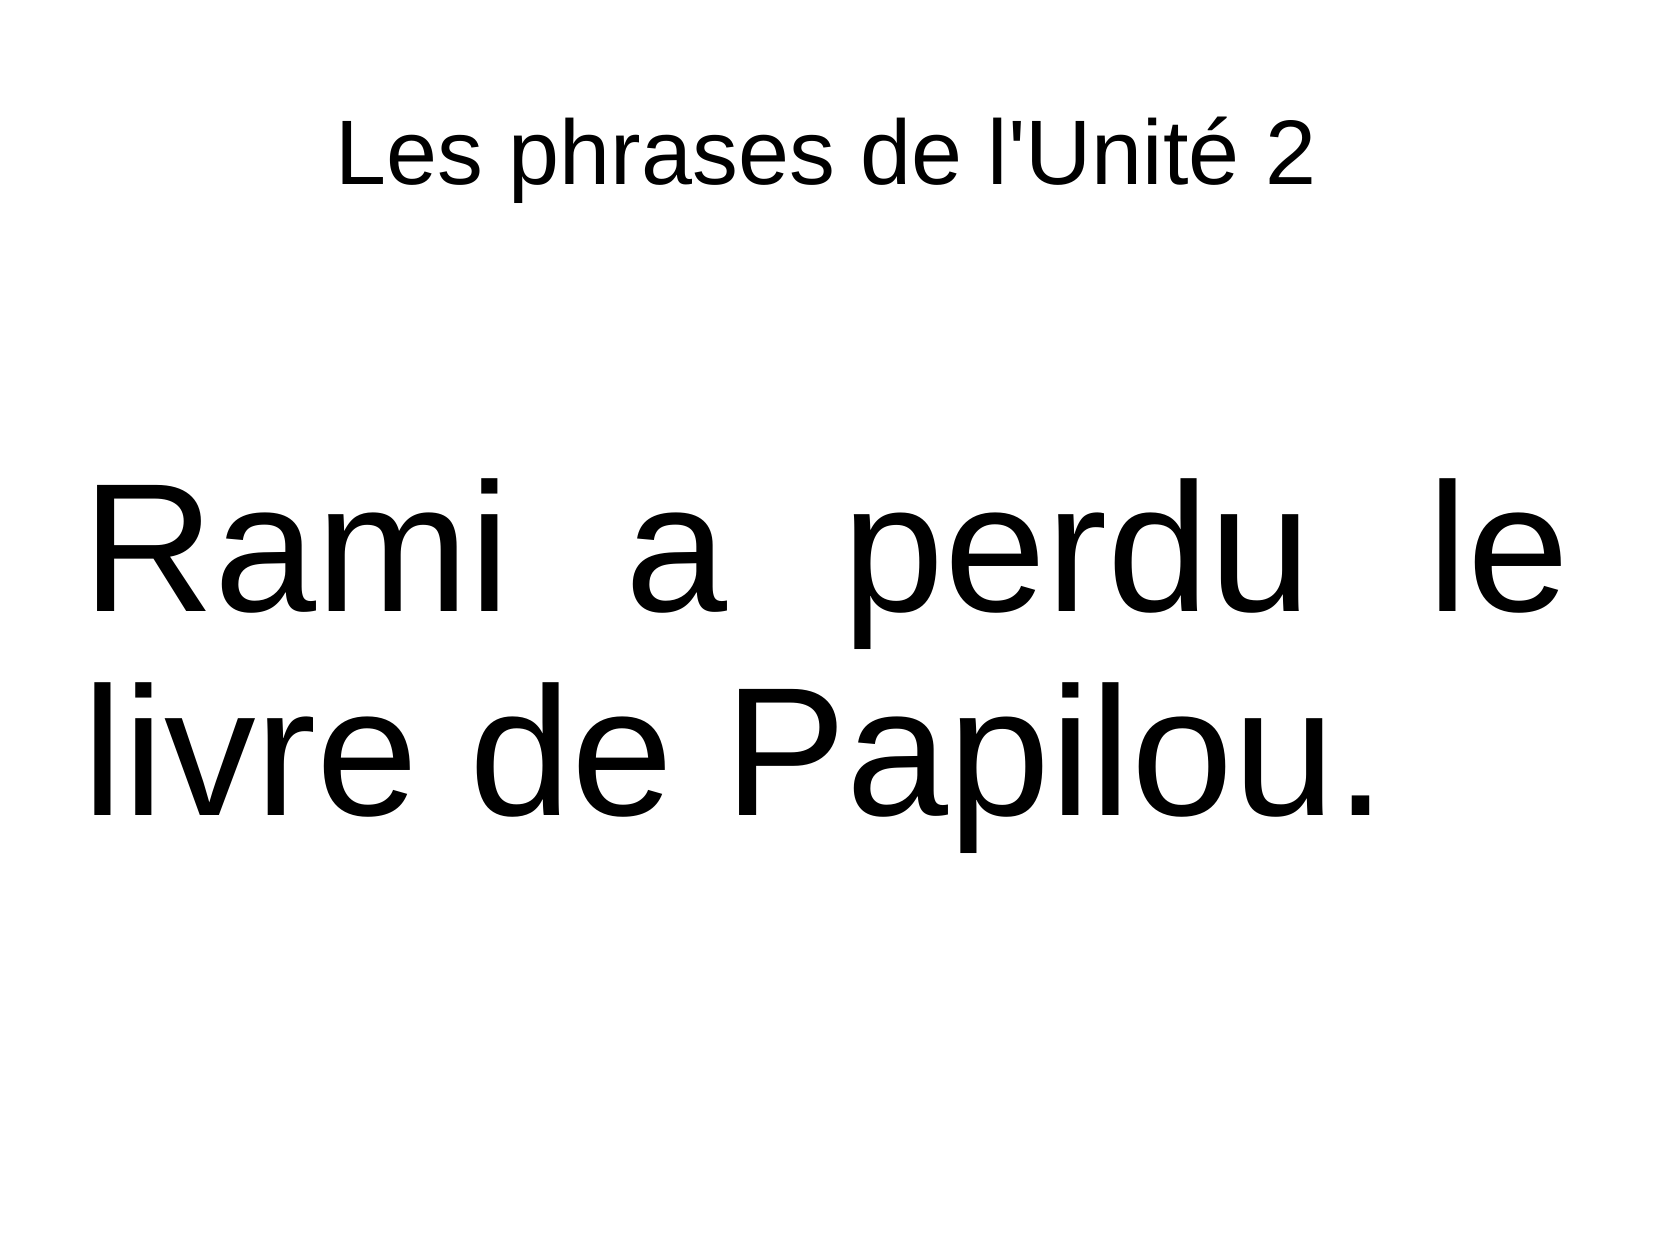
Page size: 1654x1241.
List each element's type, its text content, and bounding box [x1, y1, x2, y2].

title Les phrases de l'Unité 2 [82, 49, 1571, 257]
subtitle Rami a perdu le livre de Papilou. [82, 290, 1571, 1010]
